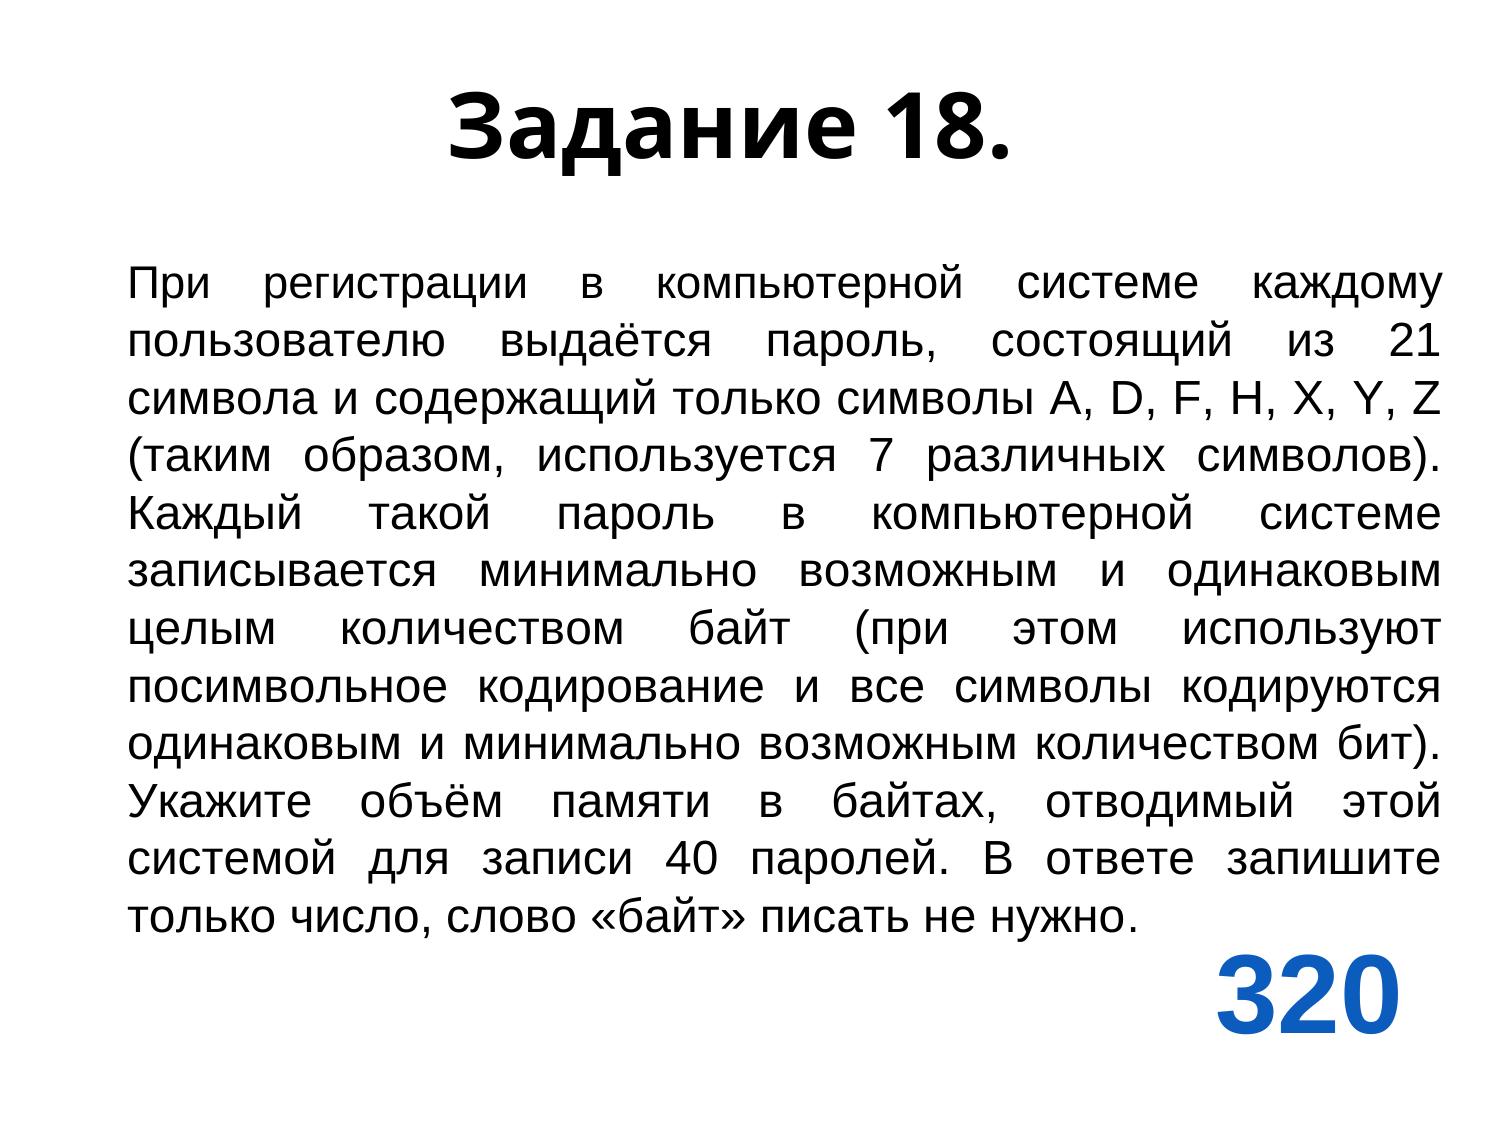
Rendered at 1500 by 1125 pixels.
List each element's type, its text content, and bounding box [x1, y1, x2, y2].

text_box 320 [1033, 913, 1418, 1064]
list При регистрации в компьютерной системе каждому пользователю выдаётся пароль, состоящий из 21 символа и содержащий только символы A, D, F, H, X, Y, Z (таким образом, используется 7 различных символов). Каждый такой пароль в компьютерной системе записывается минимально возможным и одинаковым целым количеством байт (при этом используют посимвольное кодирование и все символы кодируются одинаковым и минимально возможным количеством бит). Укажите объём памяти в байтах, отводимый этой системой для записи 40 паролей. В ответе запишите только число, слово «байт» писать не нужно. [53, 243, 1459, 1083]
title Задание 18. [67, 59, 1418, 243]
